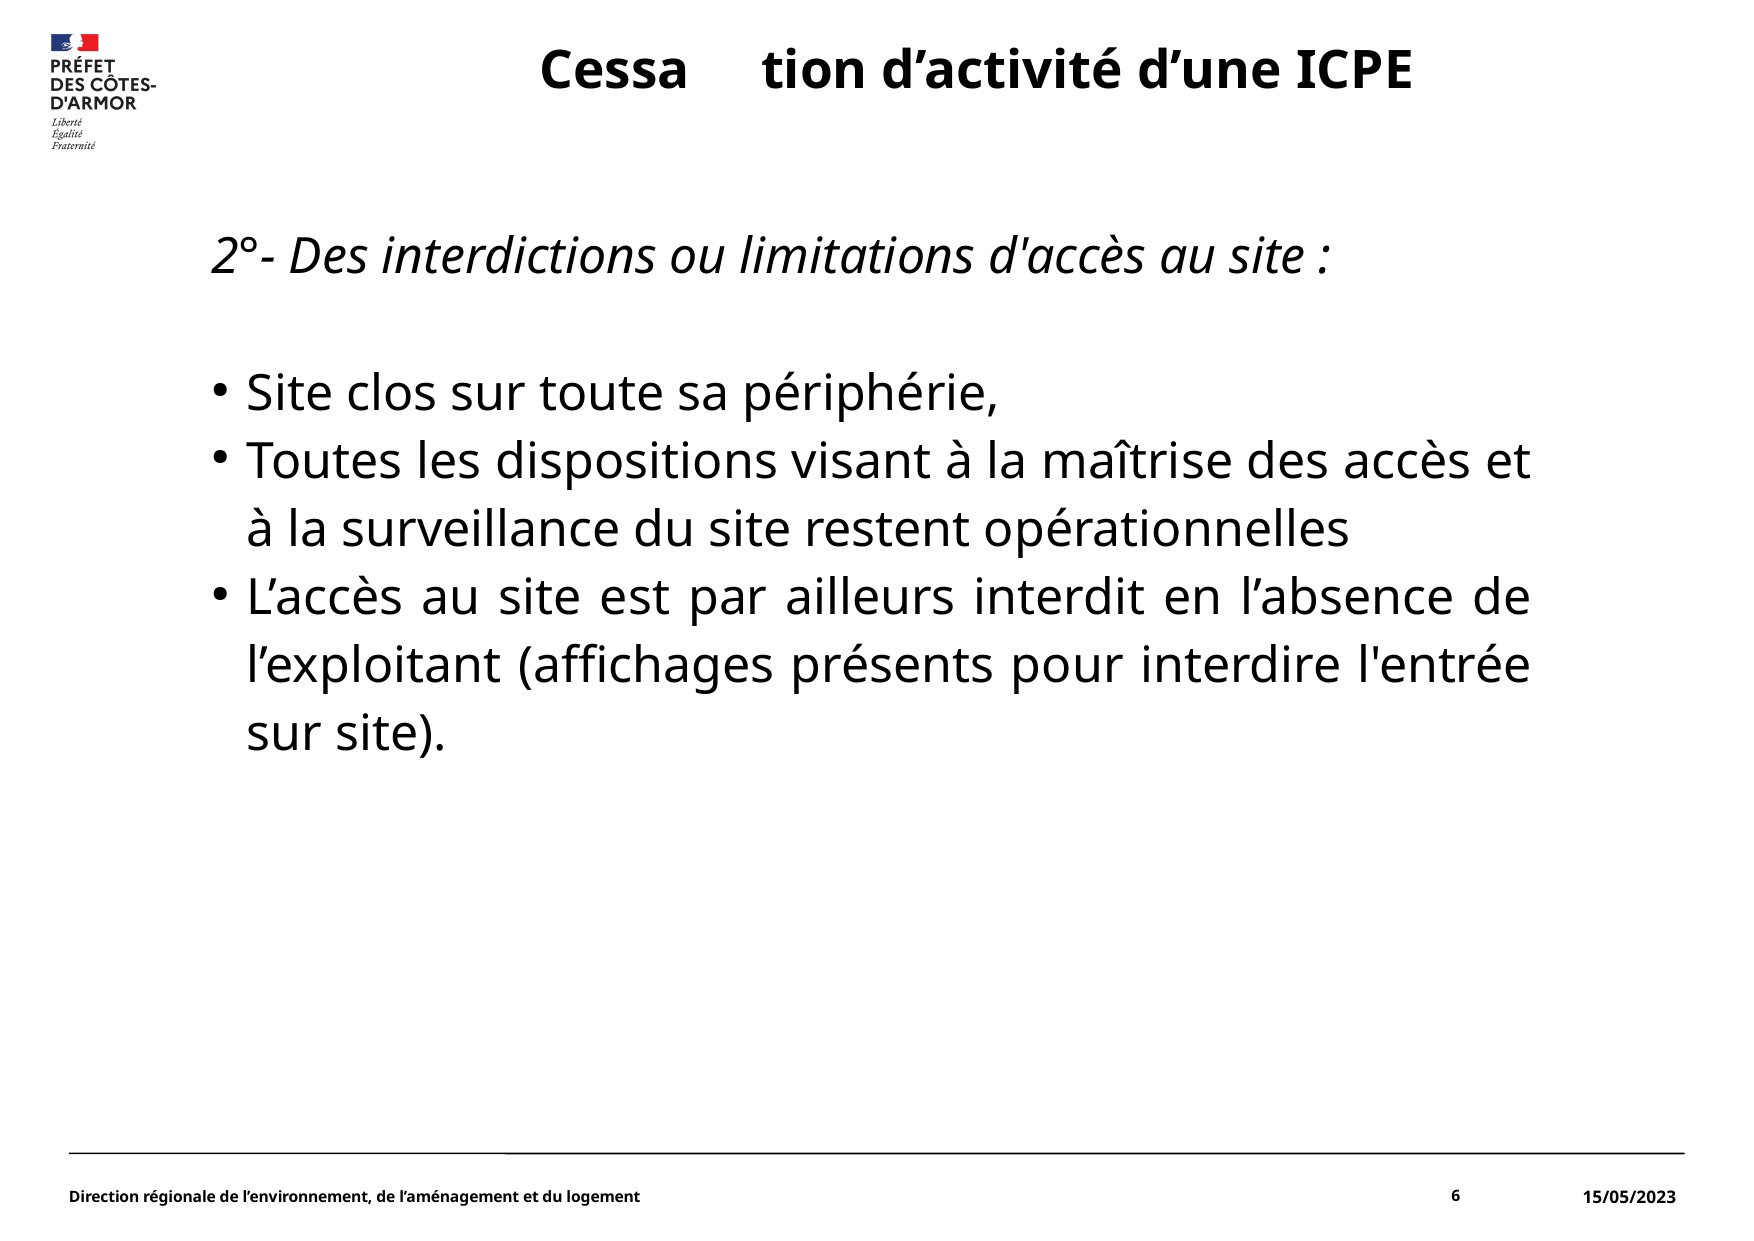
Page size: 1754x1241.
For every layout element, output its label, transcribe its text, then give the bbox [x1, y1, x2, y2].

text_box 2°- Des interdictions ou limitations d'accès au site : Site clos sur toute sa périphérie, Toutes les dispositions visant à la maîtrise des accès et à la surveillance du site restent opérationnelles L’accès au site est par ailleurs interdit en l’absence de l’exploitant (affichages présents pour interdire l'entrée sur site). [196, 146, 1547, 1164]
title Cessa tion d’activité d’une ICPE [361, 42, 1593, 127]
